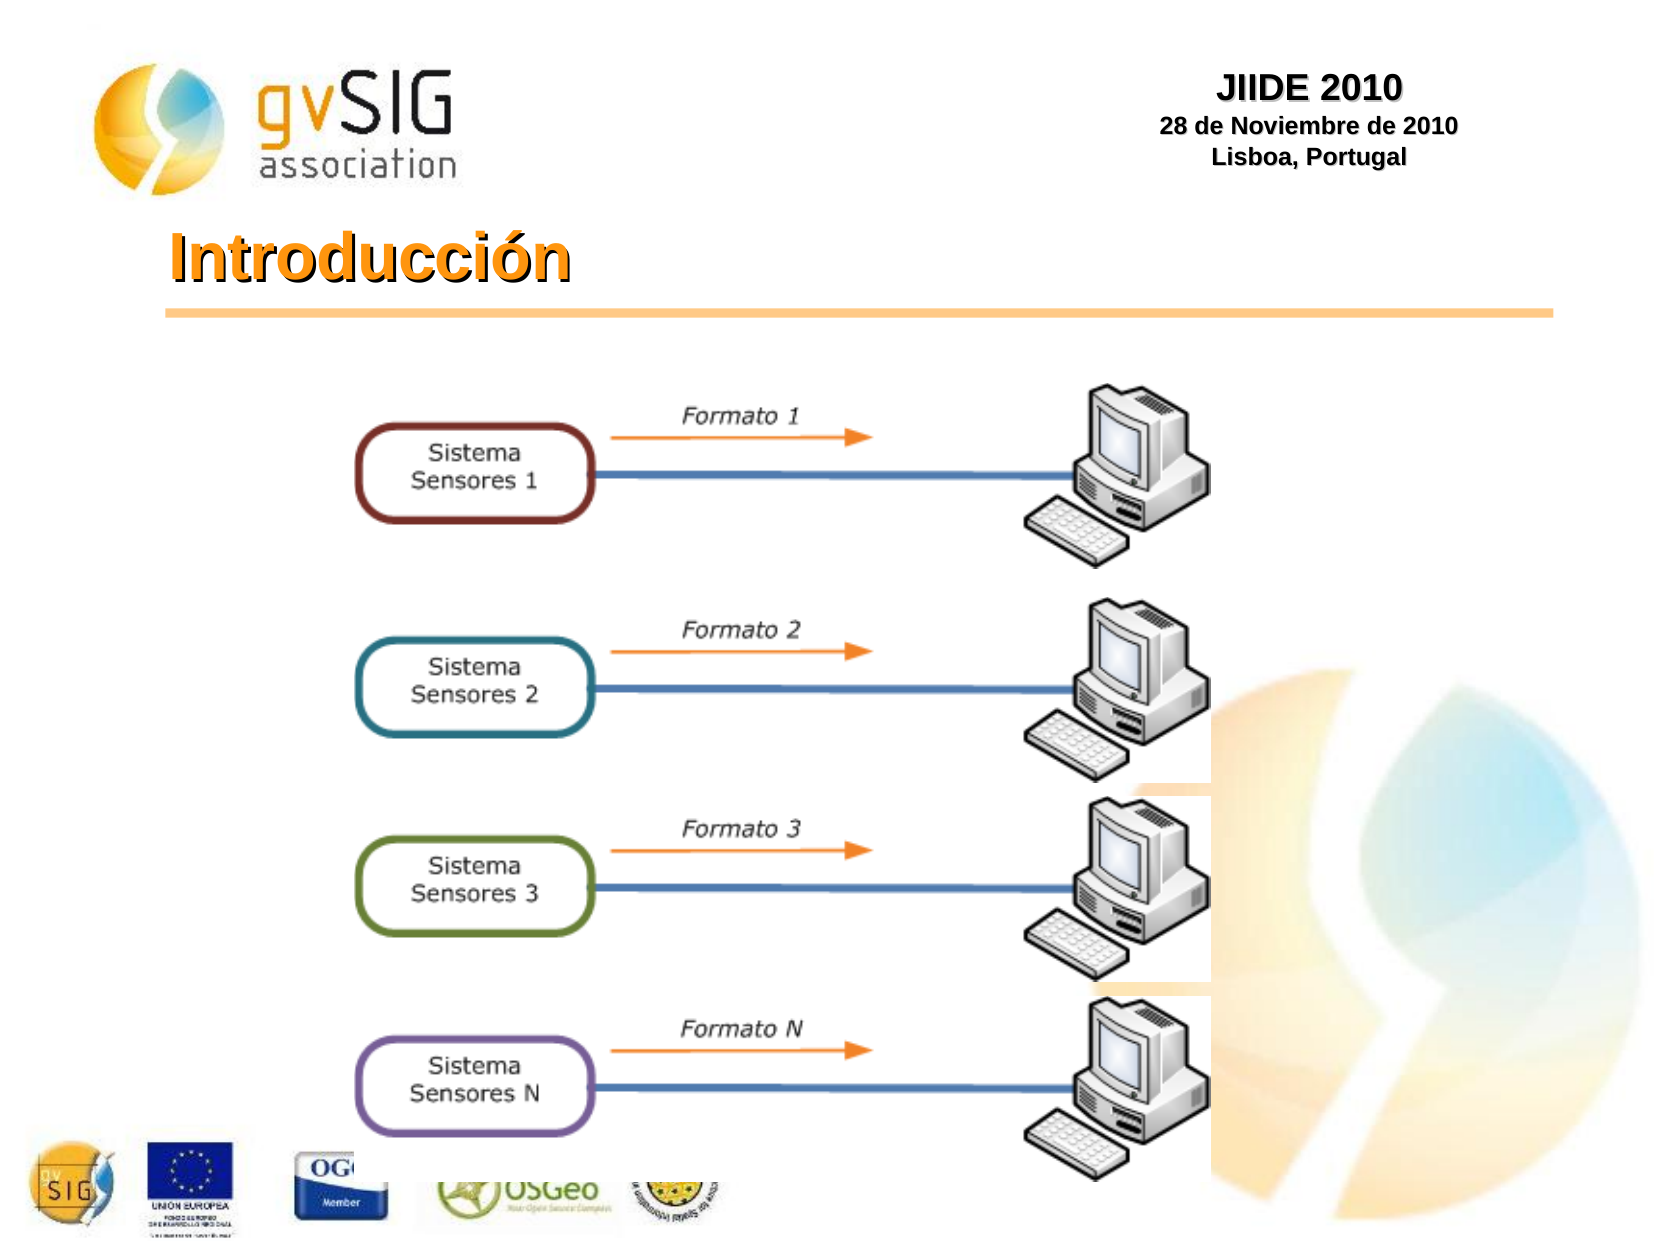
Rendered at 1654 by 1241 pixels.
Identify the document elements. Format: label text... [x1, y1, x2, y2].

picture [1, 0, 1654, 1241]
text_box Introducción [153, 212, 588, 302]
